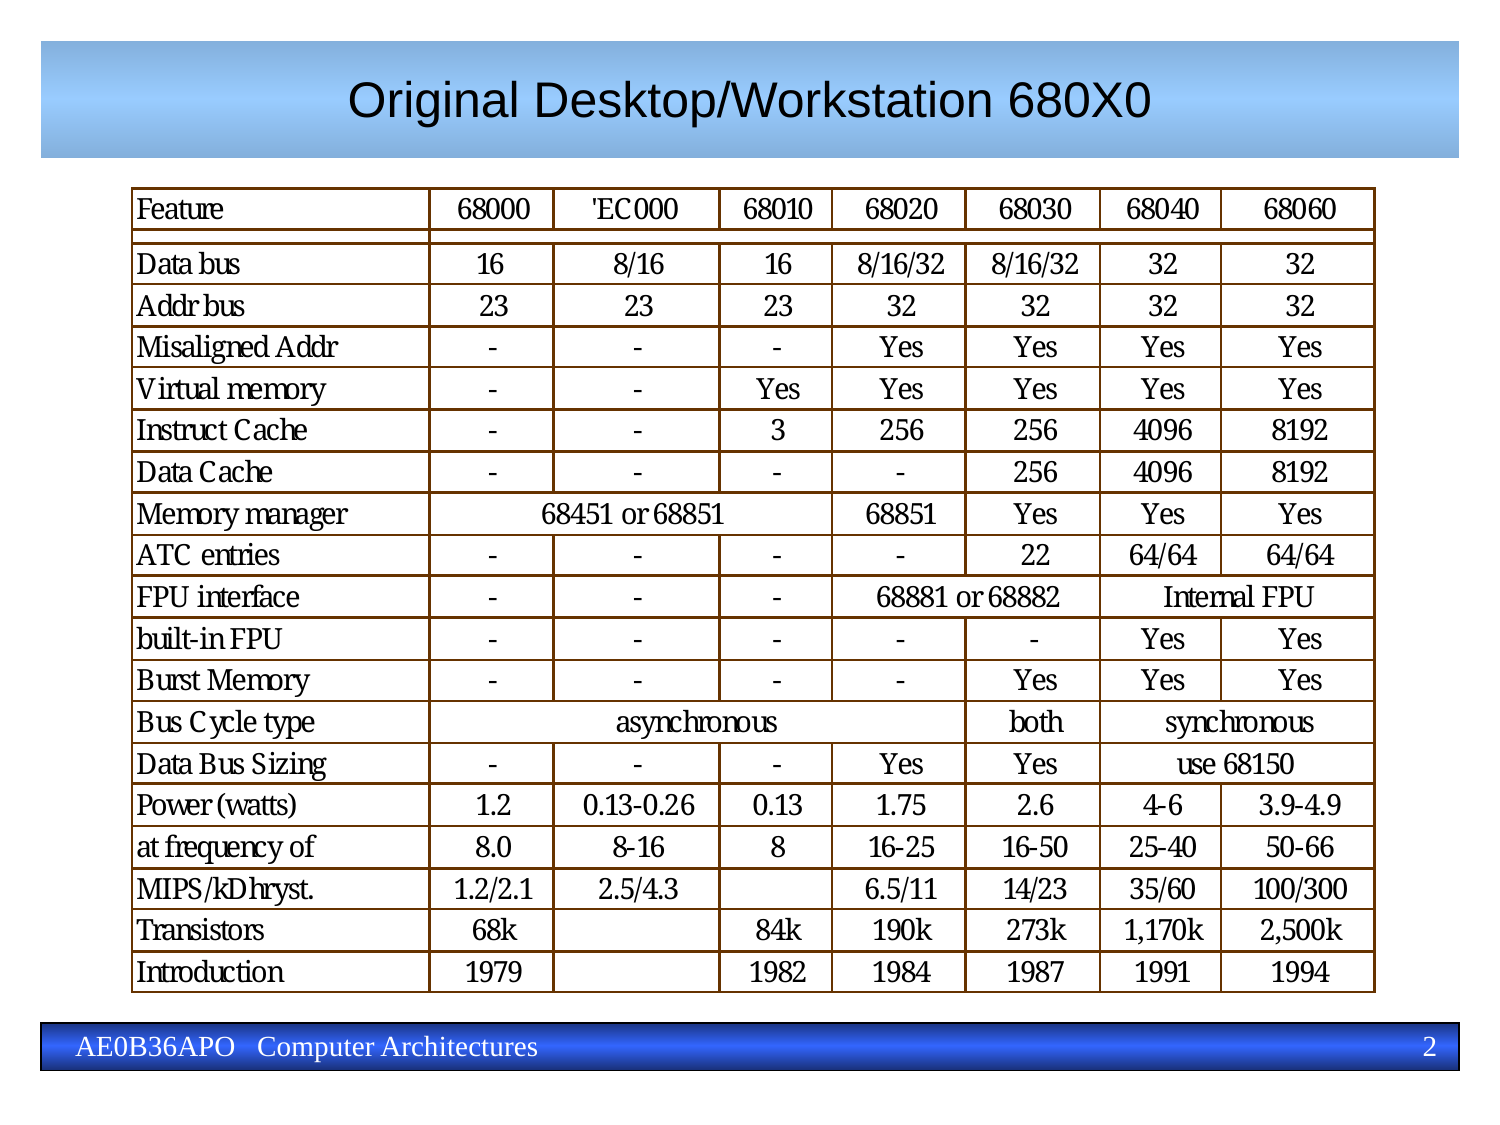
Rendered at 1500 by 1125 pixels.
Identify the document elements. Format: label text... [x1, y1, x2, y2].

title Original Desktop/Workstation 680X0 [41, 41, 1459, 158]
chart [94, 187, 1413, 1034]
